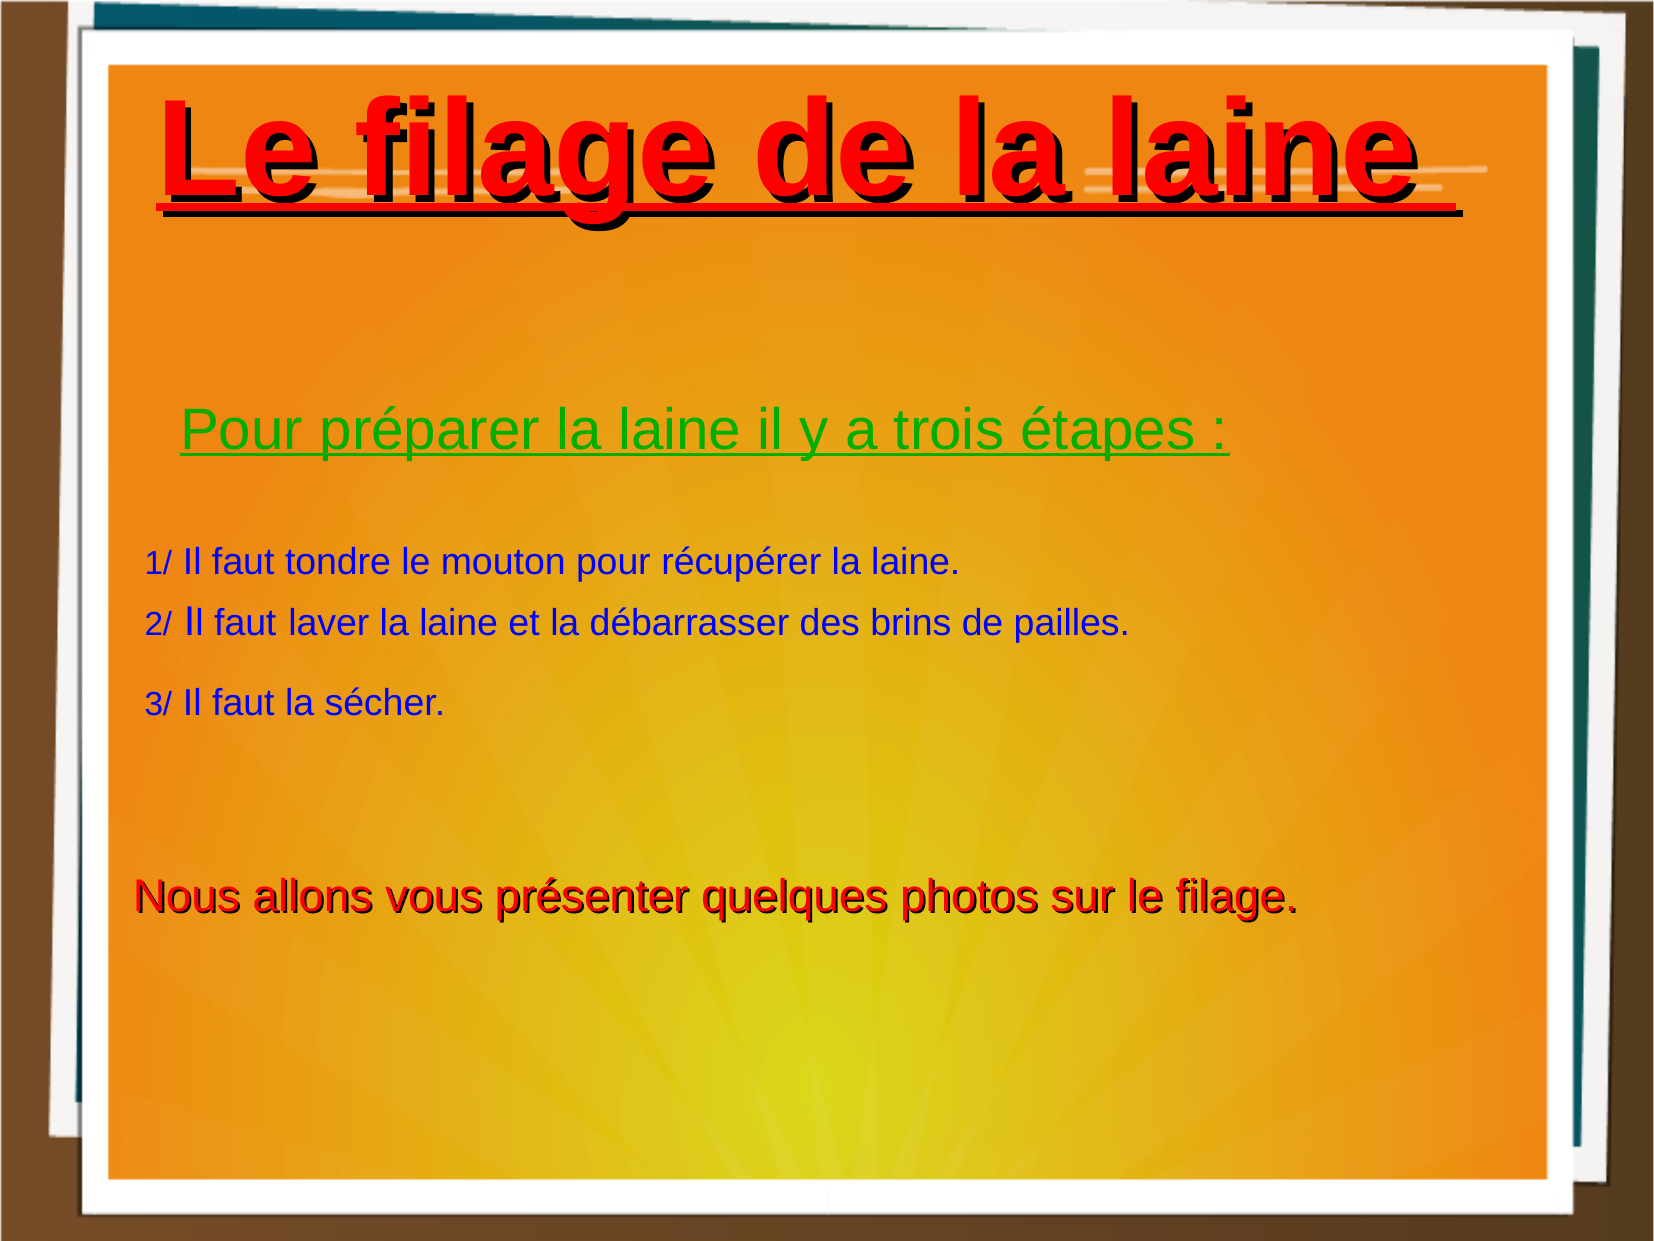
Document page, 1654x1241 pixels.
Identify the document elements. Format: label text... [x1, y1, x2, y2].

picture [0, 0, 1654, 1241]
text_box Le filage de la laine [141, 63, 1501, 233]
text_box Pour préparer la laine il y a trois étapes : [165, 389, 1312, 470]
text_box Nous allons vous présenter quelques photos sur le filage. [118, 862, 1583, 929]
text_box 2/ Il faut laver la laine et la débarrasser des brins de pailles. 3/ Il faut la sécher. [129, 590, 1607, 732]
text_box 1/ Il faut tondre le mouton pour récupérer la laine. [129, 528, 1182, 590]
